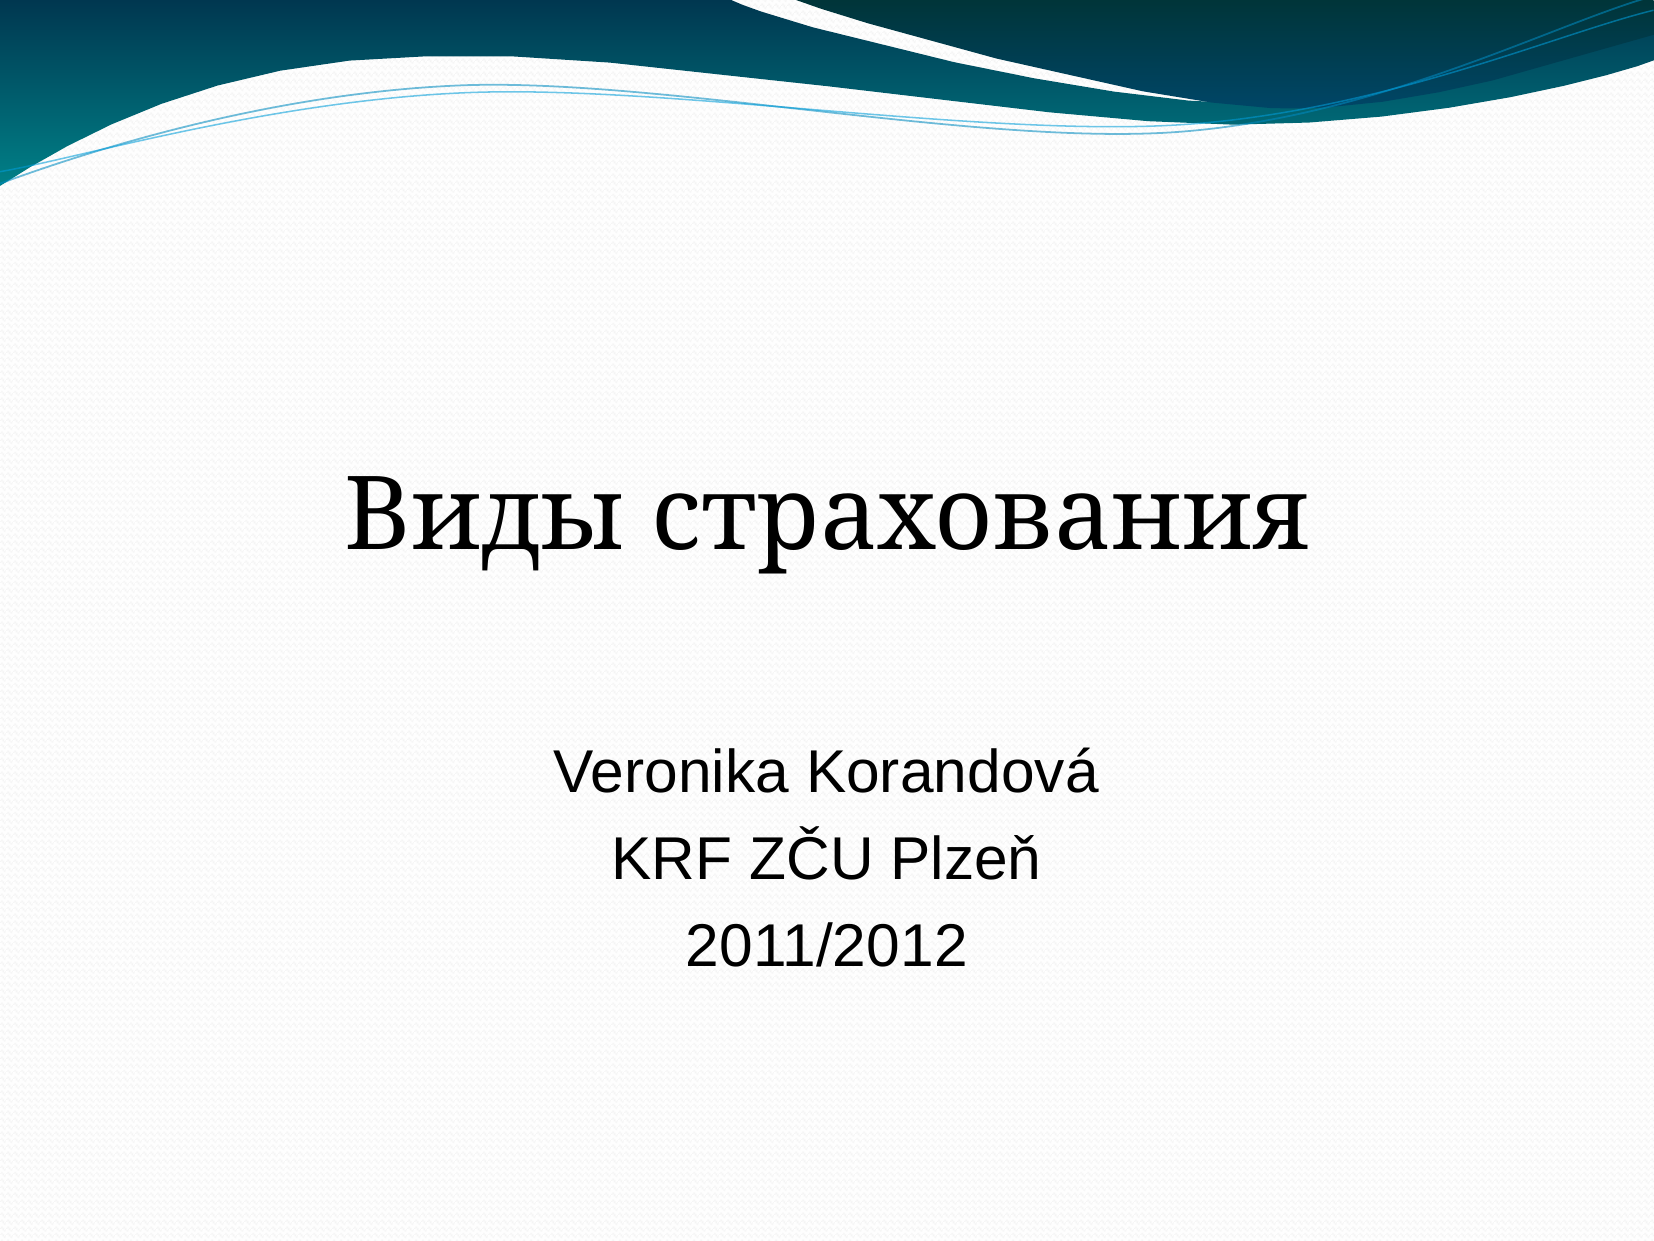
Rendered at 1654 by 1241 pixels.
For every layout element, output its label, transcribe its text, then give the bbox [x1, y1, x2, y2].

subtitle Виды страхования Veronika Korandová KRF ZČU Plzeň 2011/2012 [0, 436, 1654, 989]
